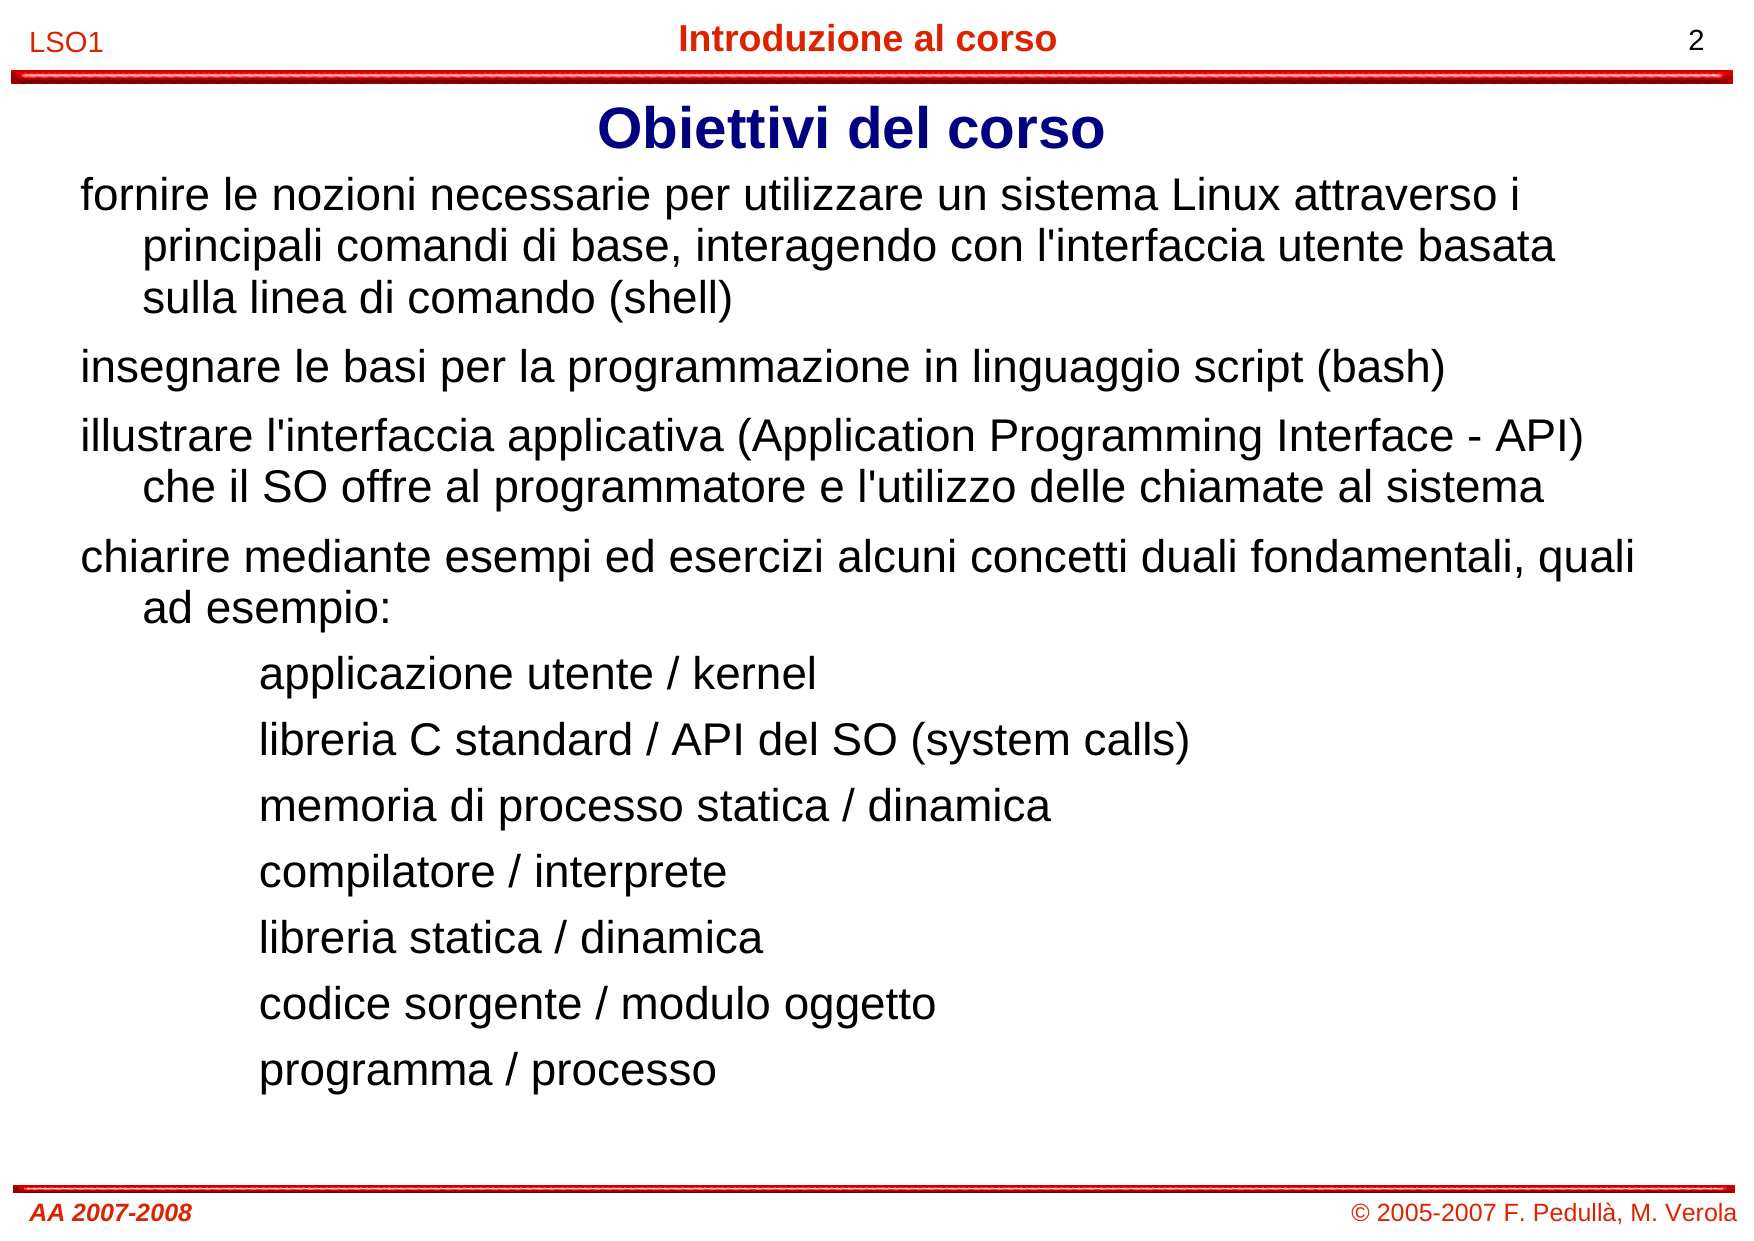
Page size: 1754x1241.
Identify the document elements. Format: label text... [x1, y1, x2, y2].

text_box Obiettivi del corso [380, 92, 1324, 181]
list fornire le nozioni necessarie per utilizzare un sistema Linux attraverso i principali comandi di base, interagendo con l'interfaccia utente basata sulla linea di comando (shell) insegnare le basi per la programmazione in linguaggio script (bash) illustrare l'interfaccia applicativa (Application Programming Interface - API) che il SO offre al programmatore e l'utilizzo delle chiamate al sistema chiarire mediante esempi ed esercizi alcuni concetti duali fondamentali, quali ad esempio: applicazione utente / kernel libreria C standard / API del SO (system calls) memoria di processo statica / dinamica compilatore / interprete libreria statica / dinamica codice sorgente / modulo oggetto programma / processo [71, 169, 1663, 1132]
picture [13, 1185, 1735, 1193]
picture [11, 70, 1733, 84]
